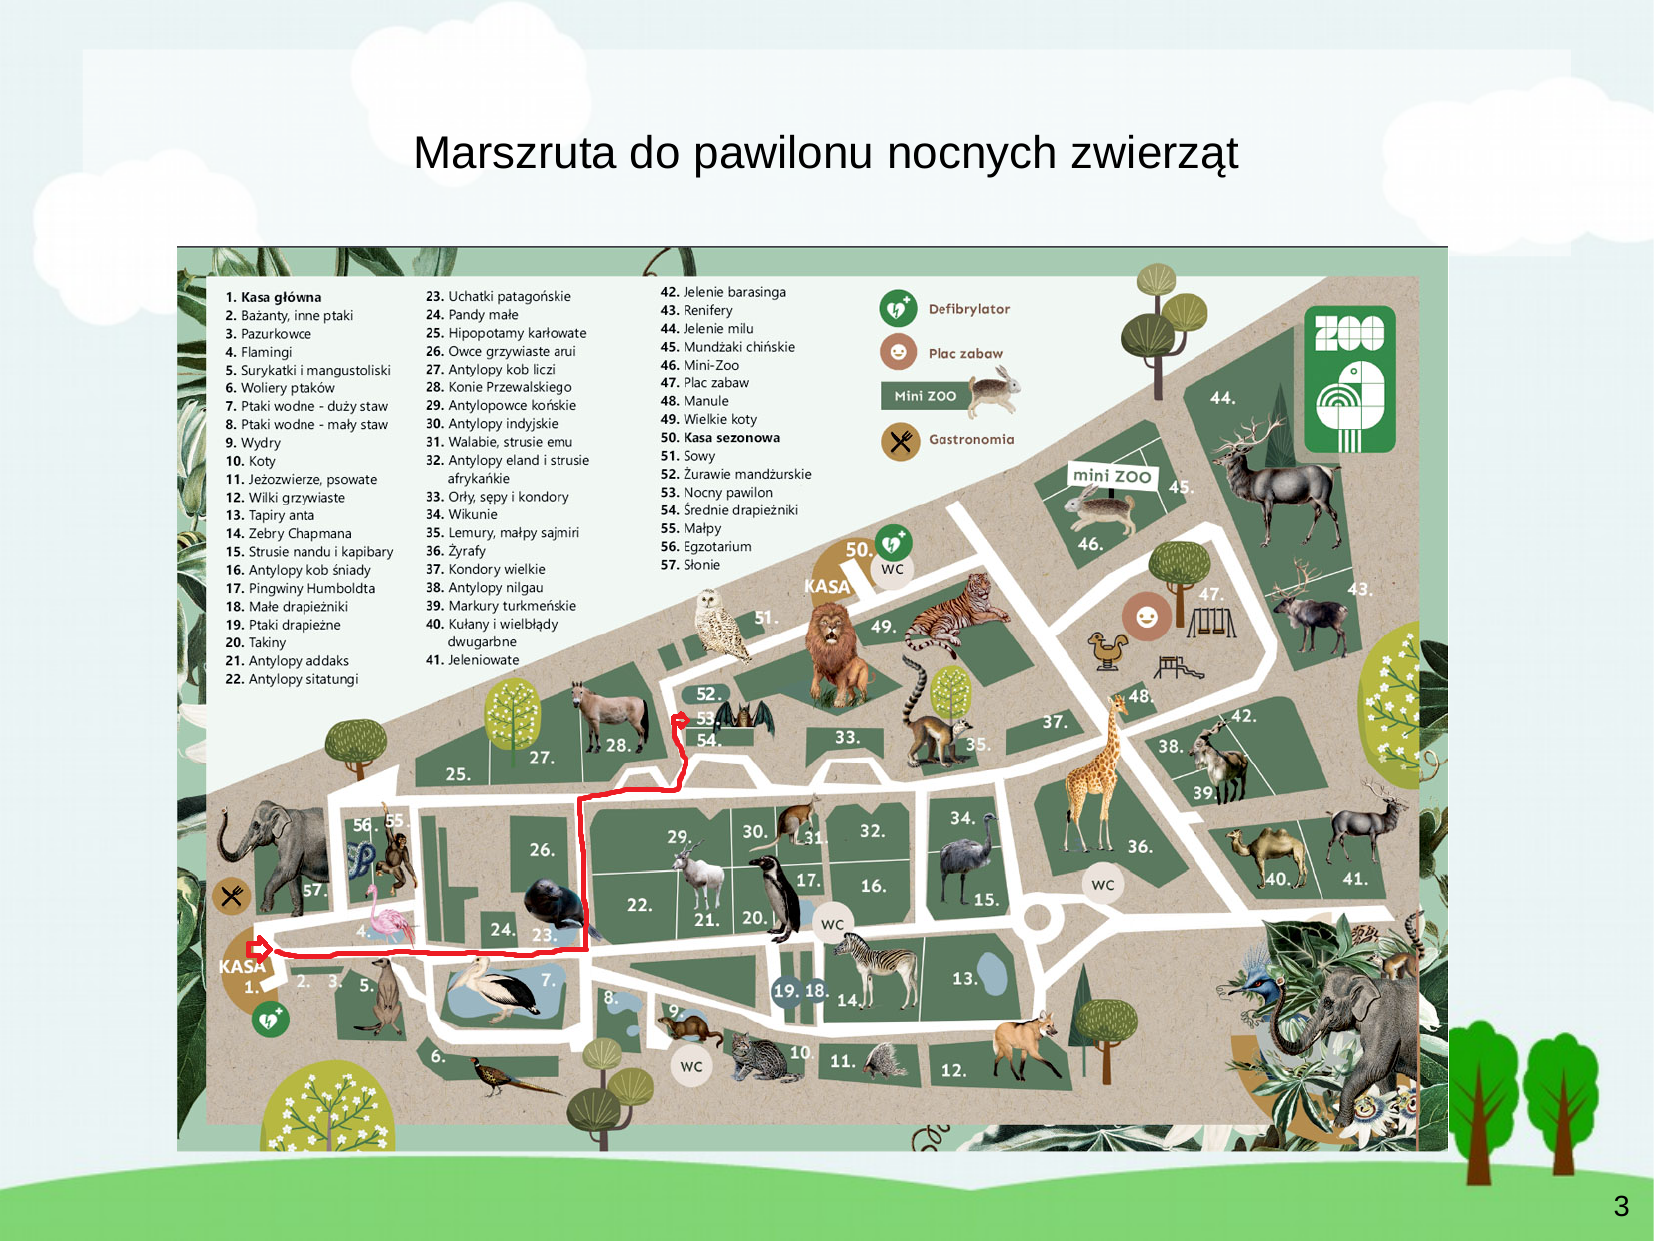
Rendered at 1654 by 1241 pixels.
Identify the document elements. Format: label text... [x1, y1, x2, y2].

picture [0, 0, 1654, 1241]
title Marszruta do pawilonu nocnych zwierząt [82, 49, 1571, 257]
